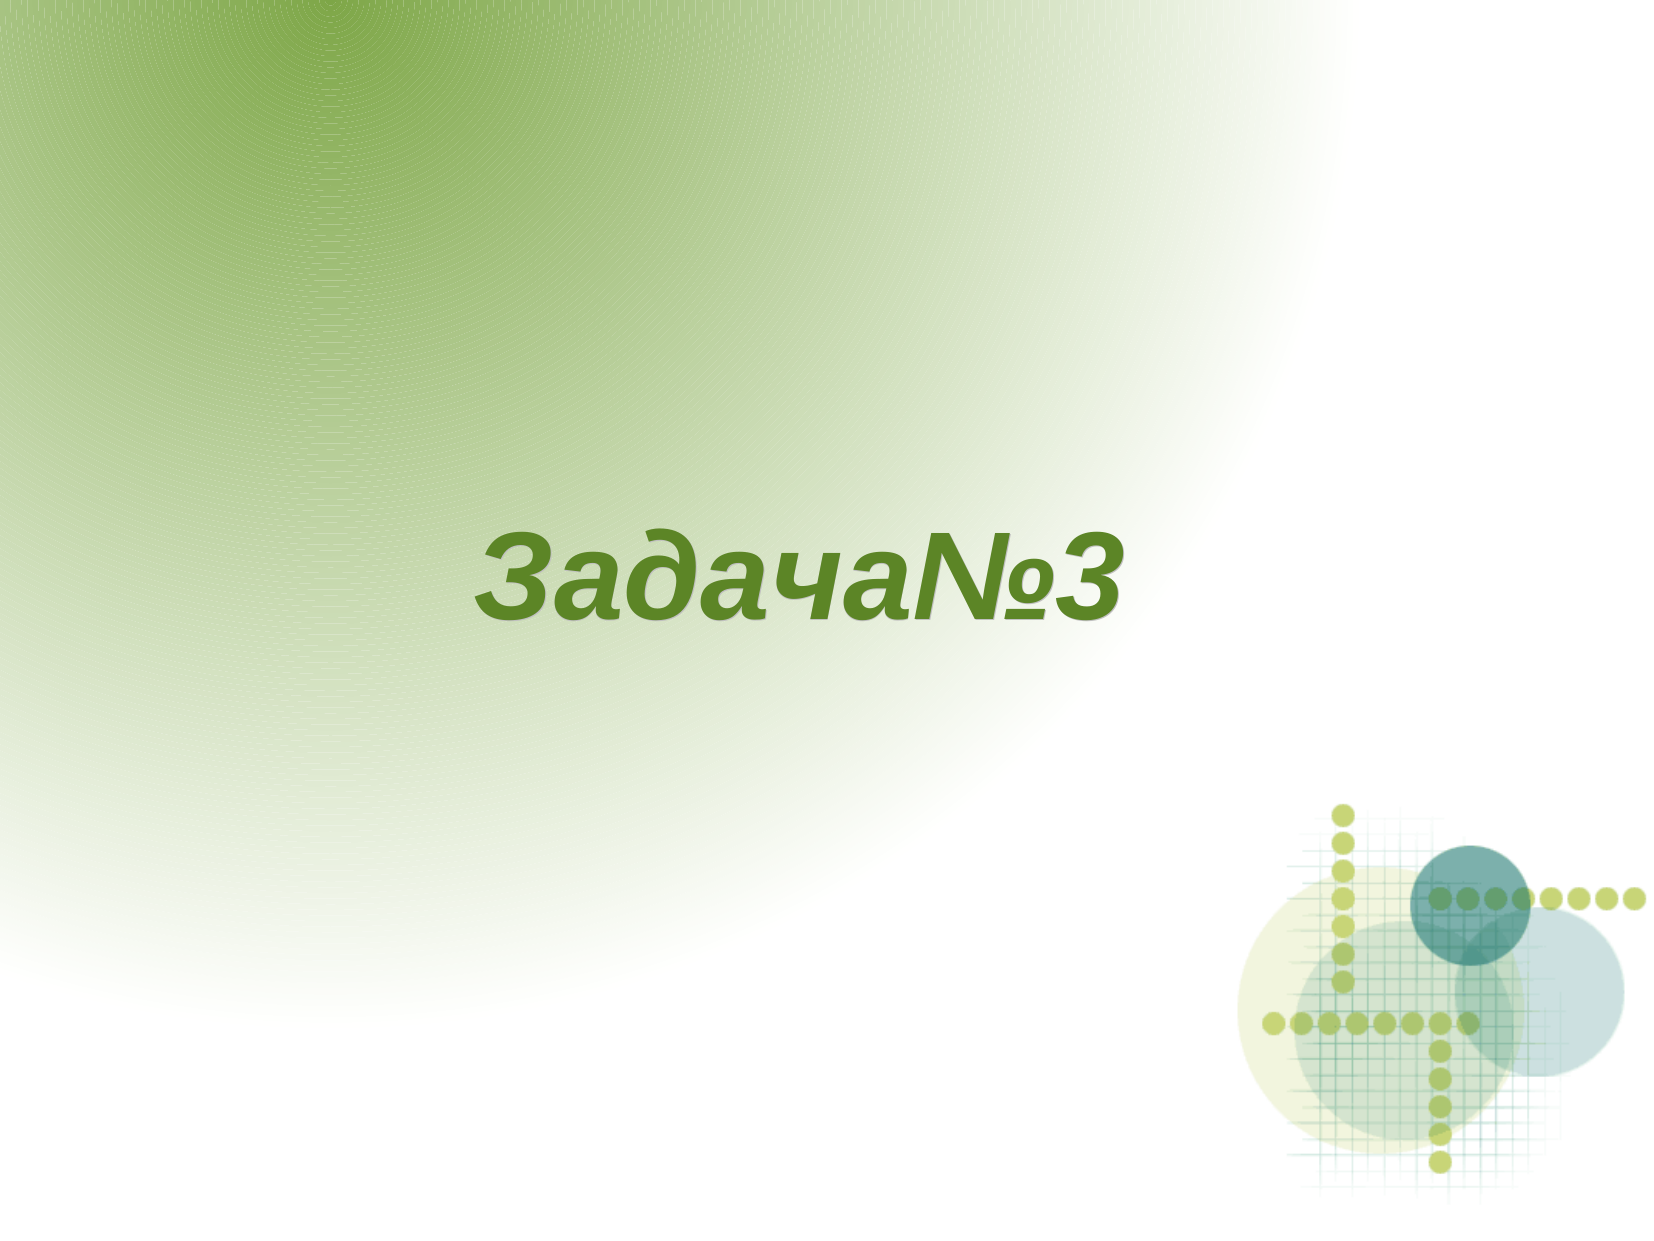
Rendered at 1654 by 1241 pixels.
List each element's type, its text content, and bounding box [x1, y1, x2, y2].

picture [1224, 792, 1654, 1211]
title Задача№3 [93, 472, 1506, 680]
